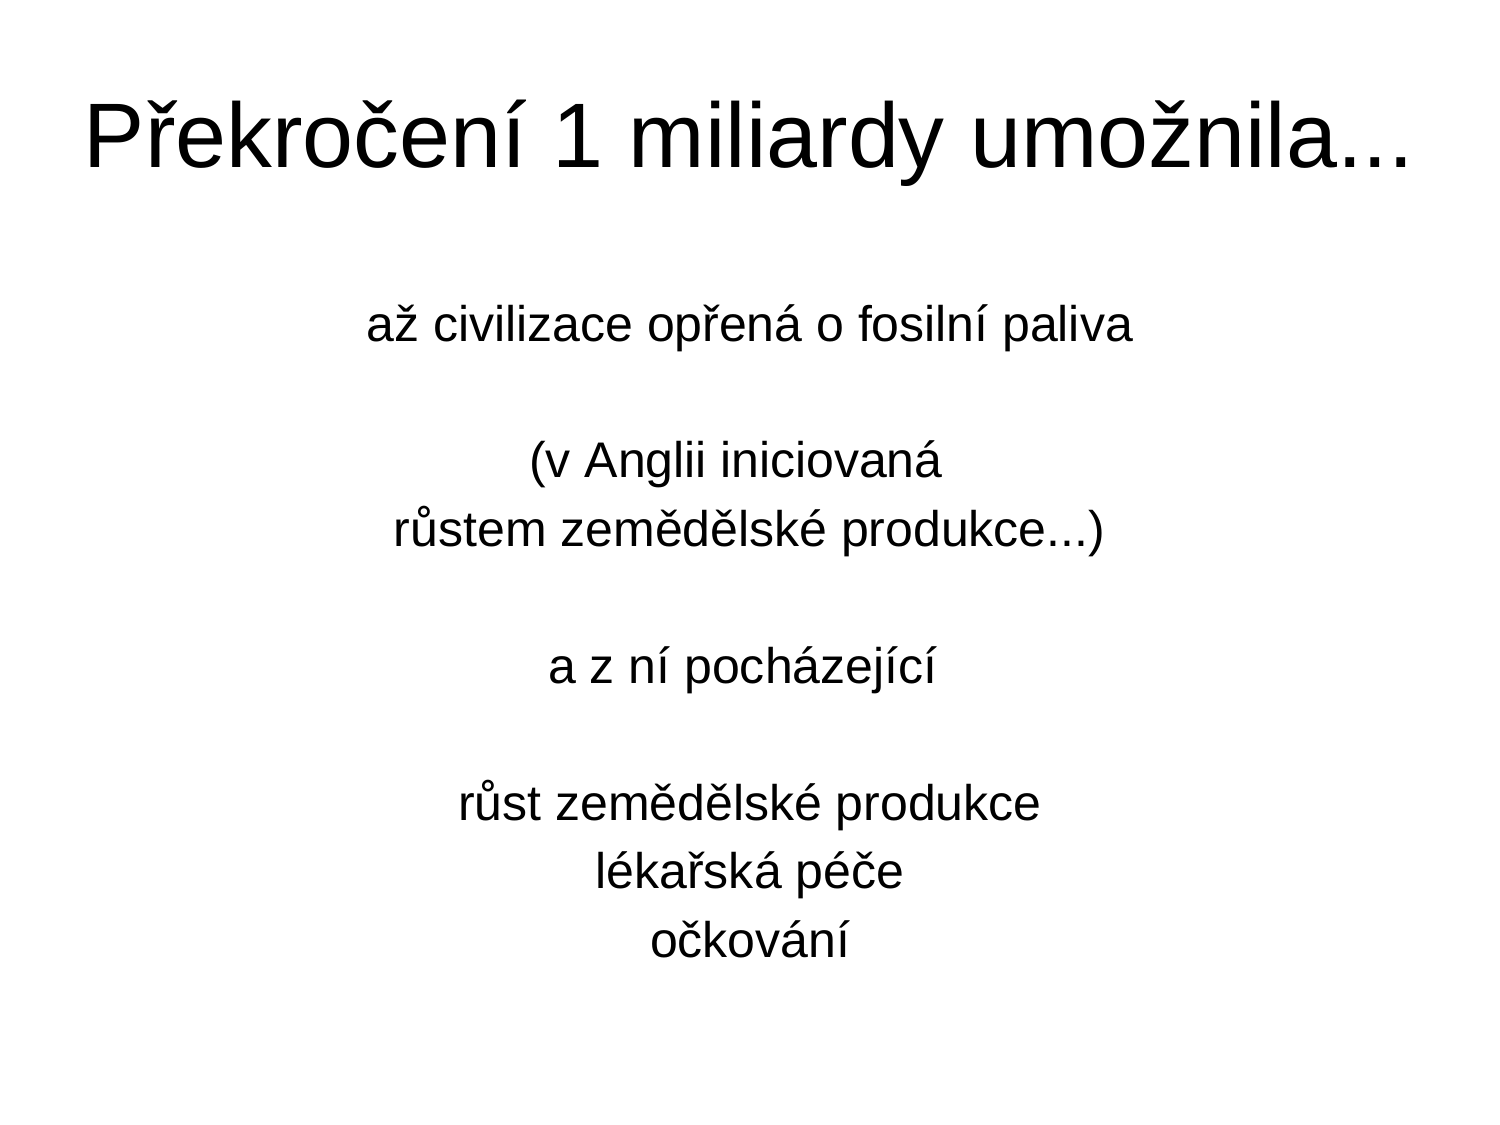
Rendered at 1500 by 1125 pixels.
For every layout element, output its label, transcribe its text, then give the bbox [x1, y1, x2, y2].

subtitle až civilizace opřená o fosilní paliva (v Anglii iniciovaná růstem zemědělské produkce...) a z ní pocházející růst zemědělské produkce lékařská péče očkování [75, 279, 1425, 988]
title Překročení 1 miliardy umožnila... [75, 54, 1425, 224]
